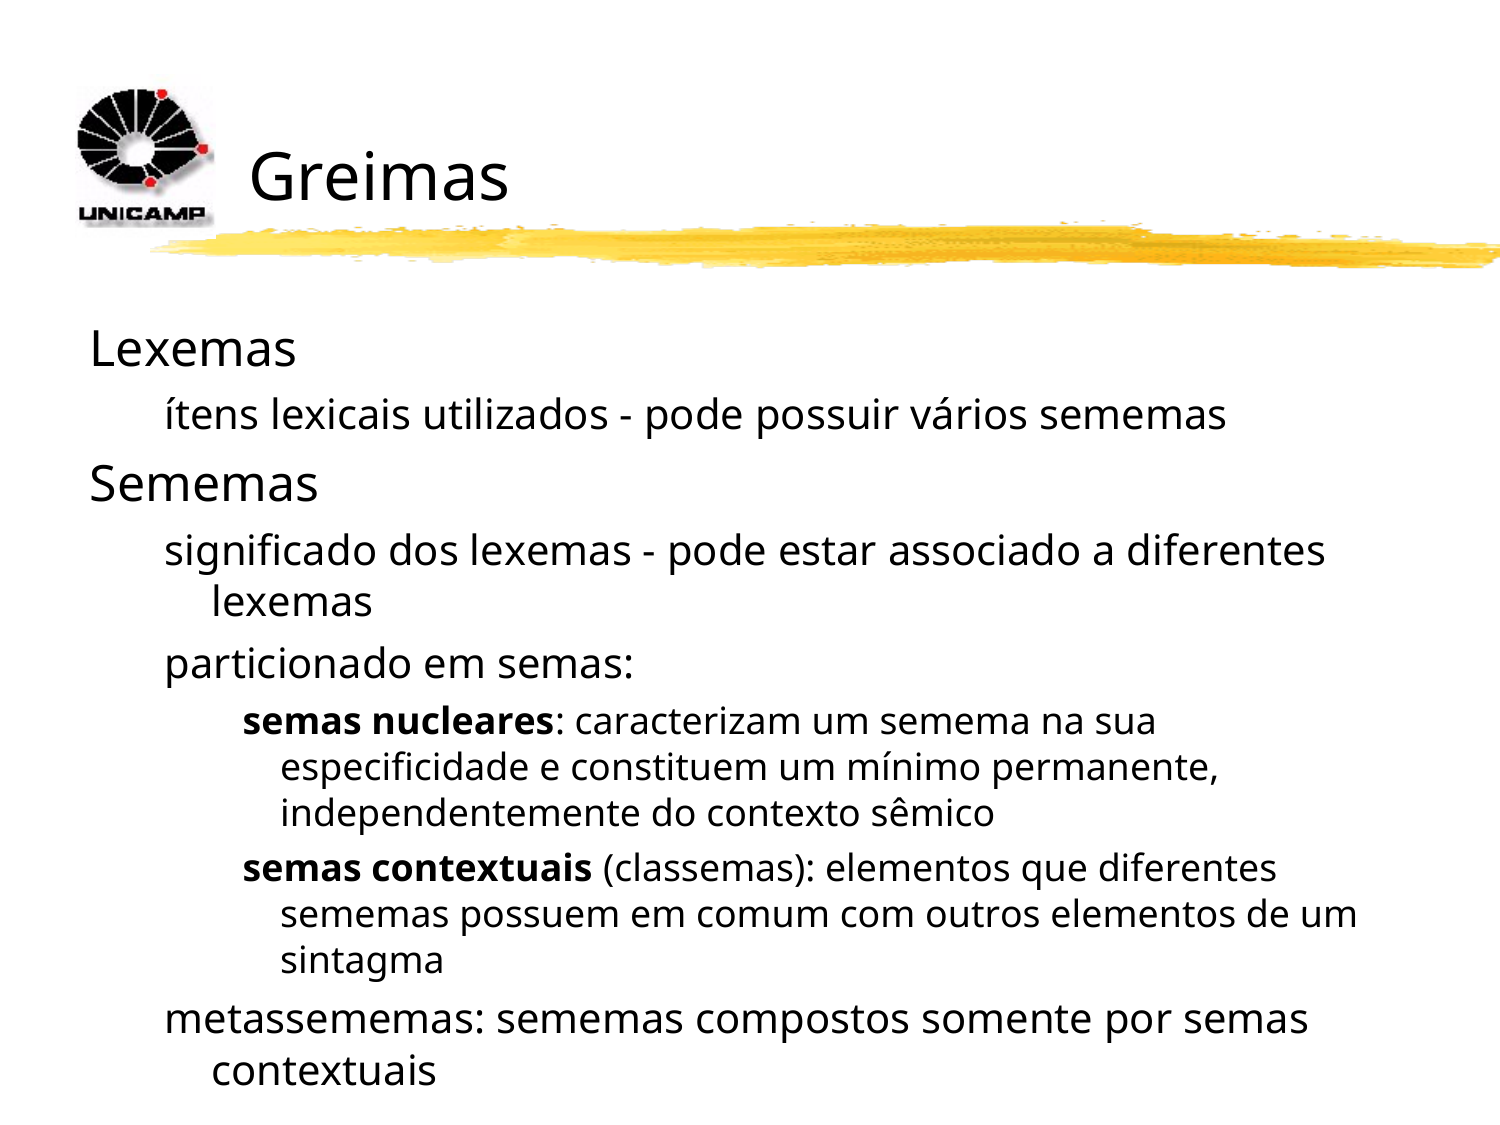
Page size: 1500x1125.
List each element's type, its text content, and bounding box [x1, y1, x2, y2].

picture [75, 74, 1500, 279]
list Lexemas ítens lexicais utilizados - pode possuir vários sememas Sememas significado dos lexemas - pode estar associado a diferentes lexemas particionado em semas: semas nucleares: caracterizam um semema na sua especificidade e constituem um mínimo permanente, independentemente do contexto sêmico semas contextuais (classemas): elementos que diferentes sememas possuem em comum com outros elementos de um sintagma metassememas: sememas compostos somente por semas contextuais [74, 309, 1417, 1019]
title Greimas [233, 37, 1434, 225]
